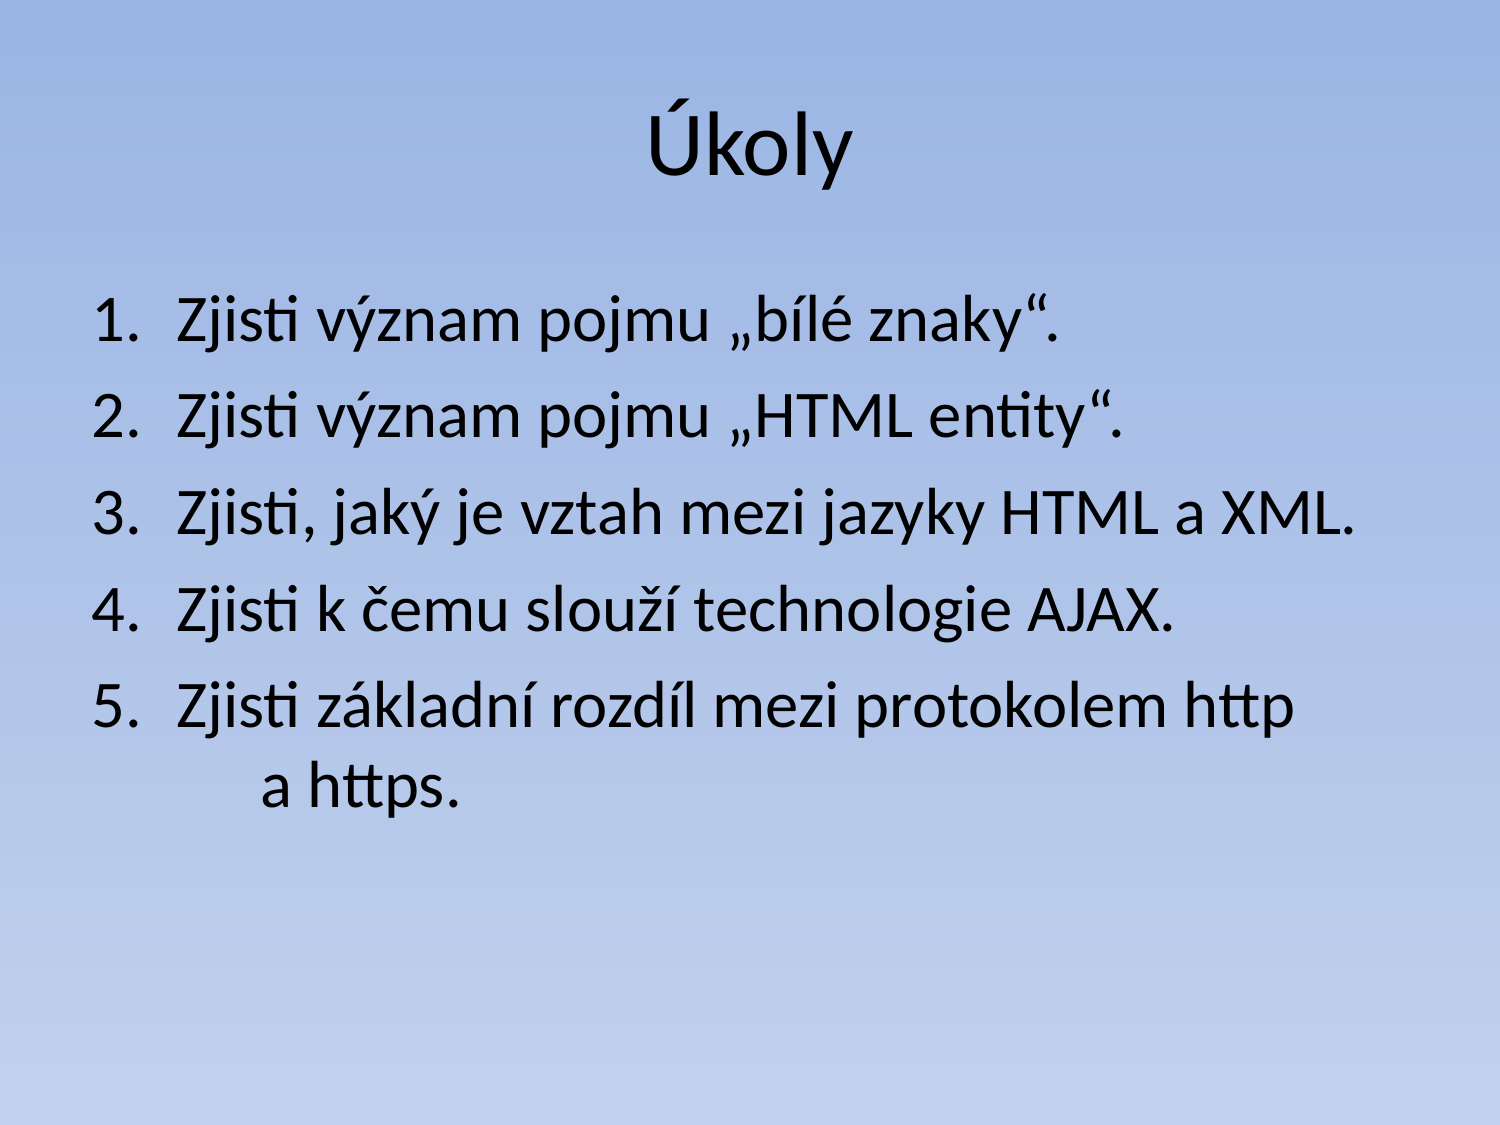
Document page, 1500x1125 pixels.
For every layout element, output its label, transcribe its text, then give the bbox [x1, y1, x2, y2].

list Zjisti význam pojmu „bílé znaky“. Zjisti význam pojmu „HTML entity“. Zjisti, jaký je vztah mezi jazyky HTML a XML. Zjisti k čemu slouží technologie AJAX. Zjisti základní rozdíl mezi protokolem http a https. [76, 267, 1427, 1010]
title Úkoly [75, 45, 1426, 233]
